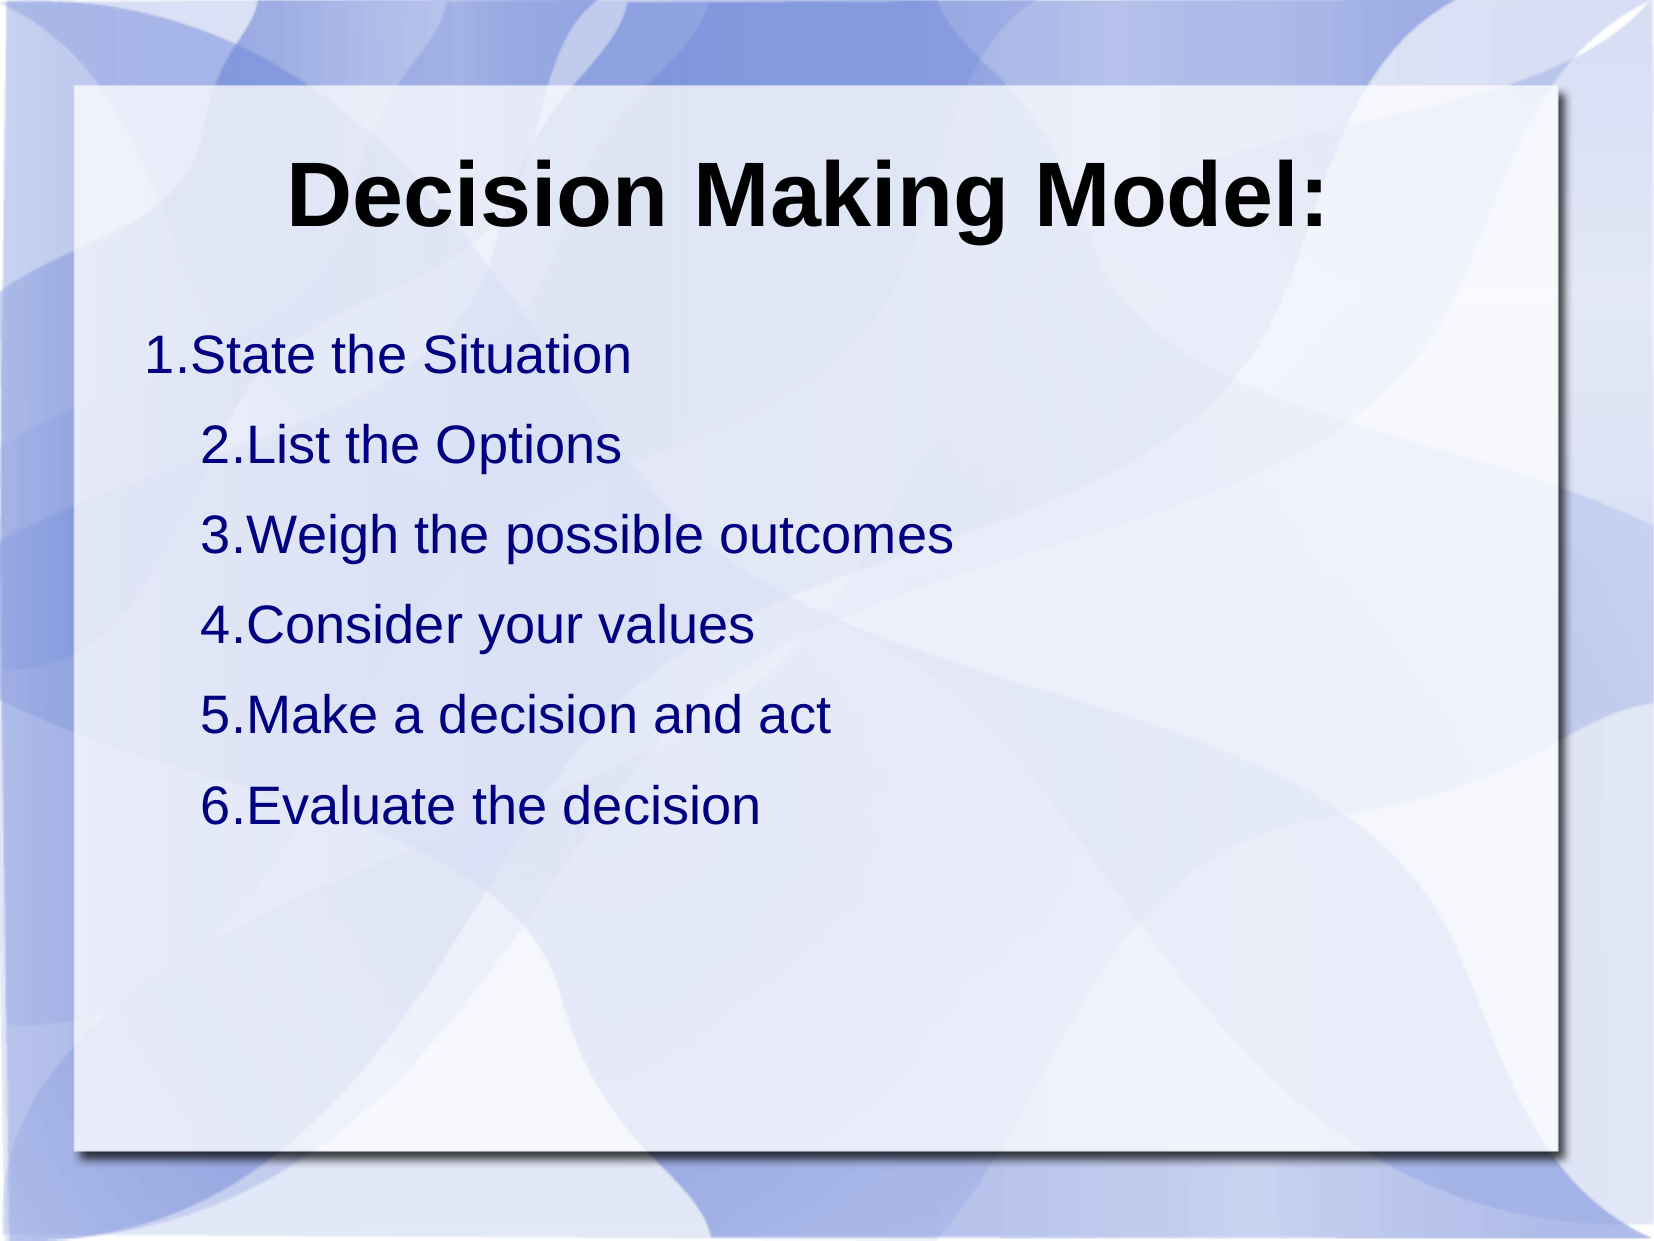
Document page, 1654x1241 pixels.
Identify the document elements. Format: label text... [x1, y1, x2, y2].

list 1.State the Situation 2.List the Options 3.Weigh the possible outcomes 4.Consider your values 5.Make a decision and act 6.Evaluate the decision [129, 324, 1489, 975]
title Decision Making Model: [82, 90, 1536, 298]
picture [0, 0, 1654, 1241]
